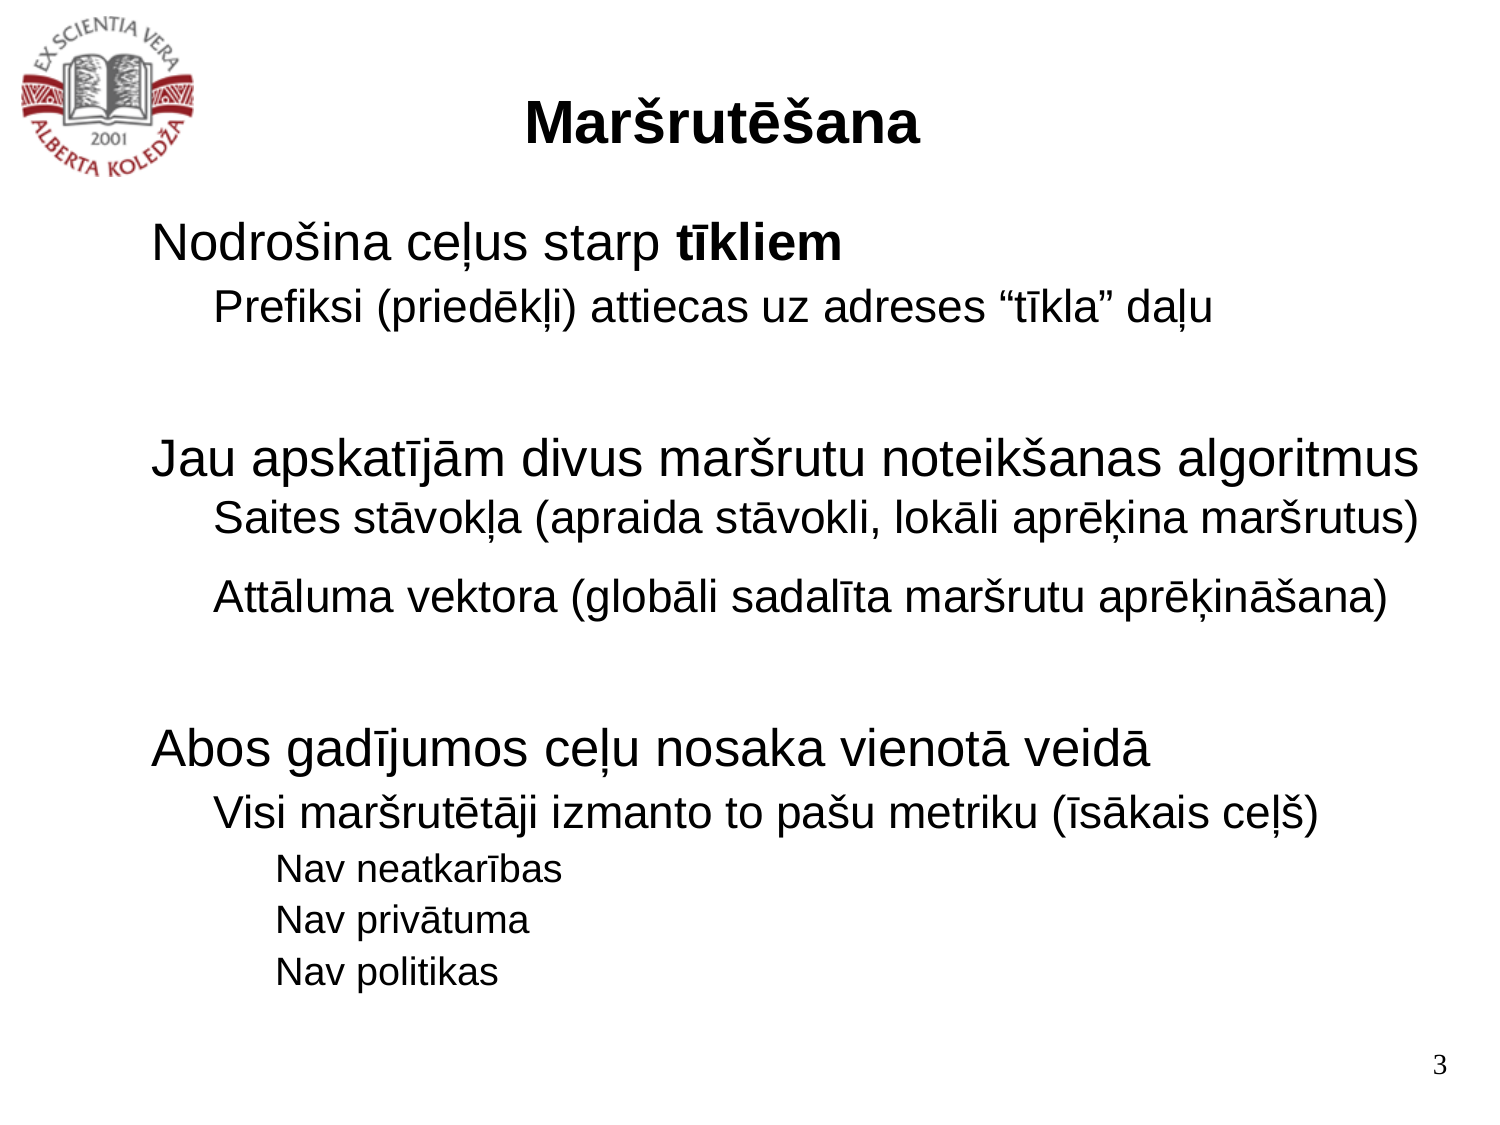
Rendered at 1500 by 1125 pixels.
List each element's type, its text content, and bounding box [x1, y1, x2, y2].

title Maršrutēšana [50, 62, 1374, 175]
list Nodrošina ceļus starp tīkliem Prefiksi (priedēkļi) attiecas uz adreses “tīkla” daļu Jau apskatījām divus maršrutu noteikšanas algoritmus Saites stāvokļa (apraida stāvokli, lokāli aprēķina maršrutus) Attāluma vektora (globāli sadalīta maršrutu aprēķināšana) Abos gadījumos ceļu nosaka vienotā veidā Visi maršrutētāji izmanto to pašu metriku (īsākais ceļš) Nav neatkarības Nav privātuma Nav politikas [74, 200, 1463, 1101]
picture [21, 16, 194, 177]
